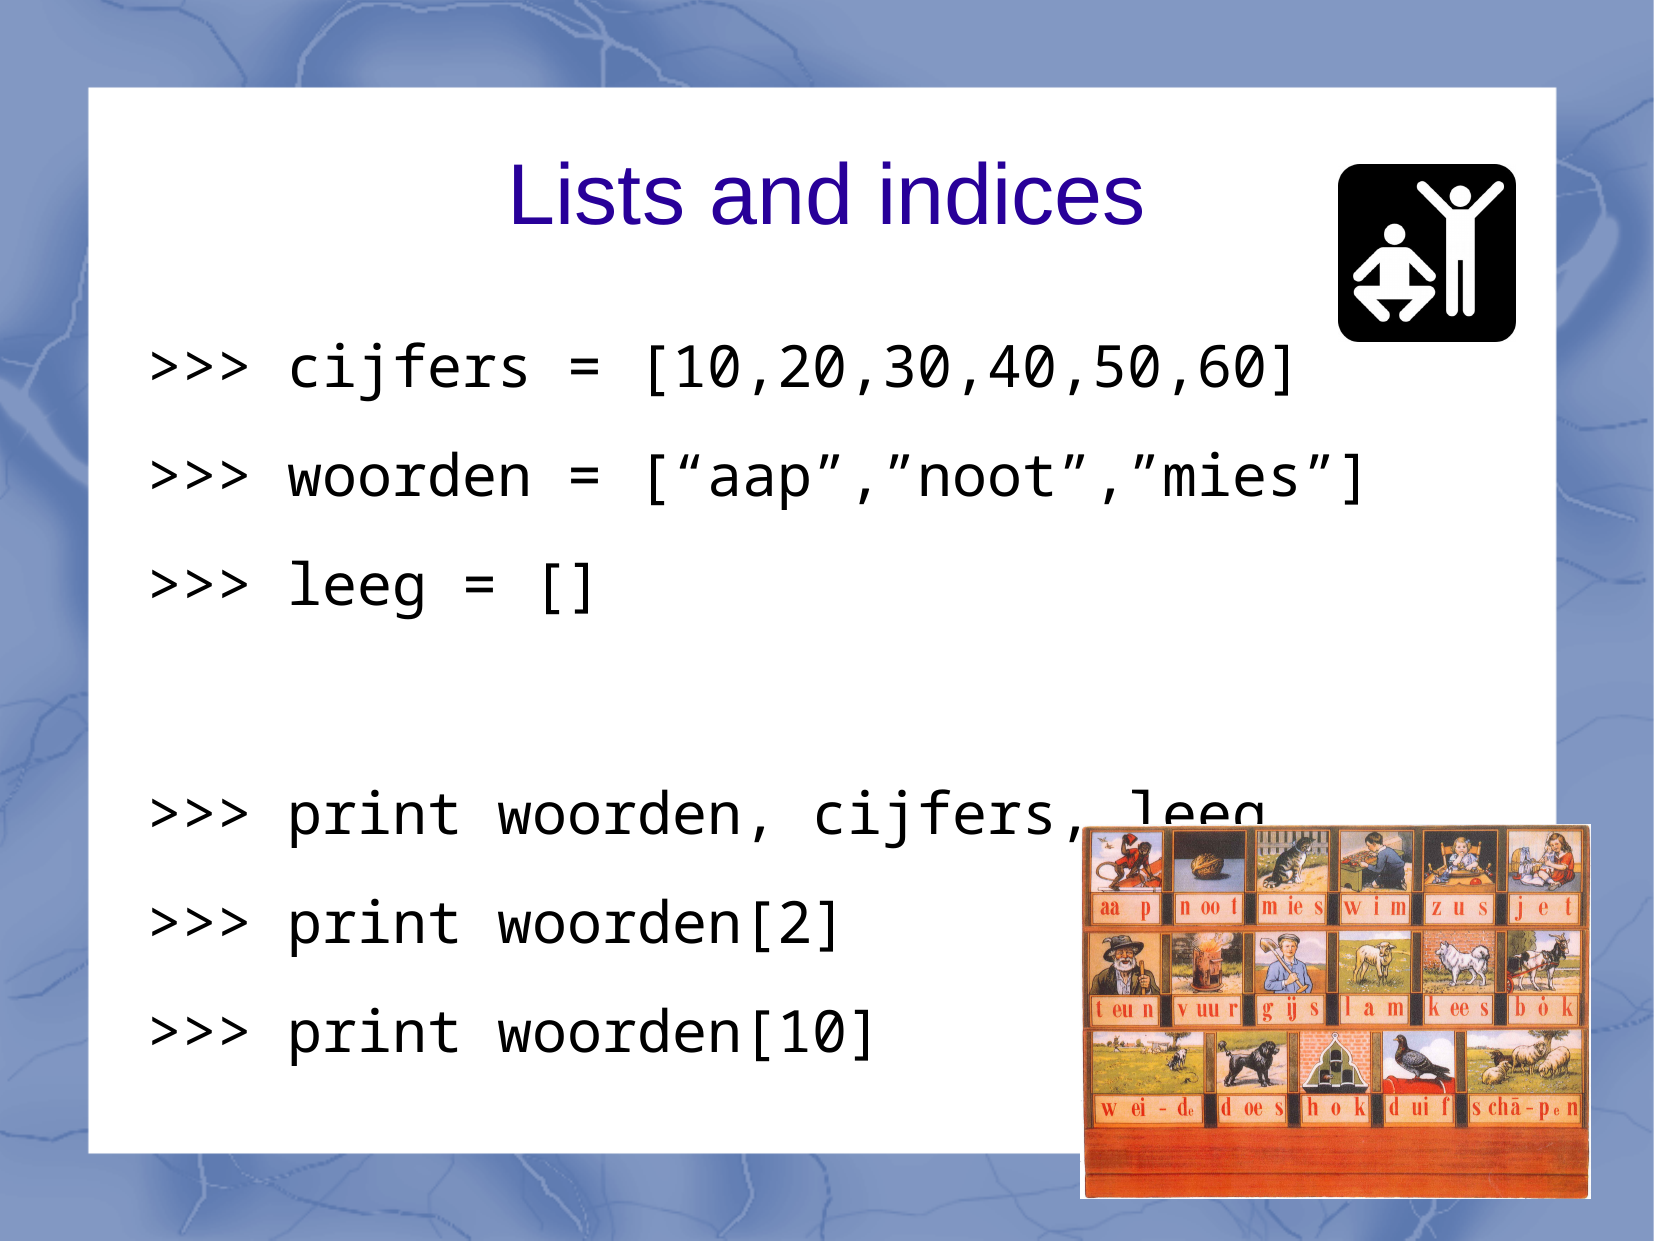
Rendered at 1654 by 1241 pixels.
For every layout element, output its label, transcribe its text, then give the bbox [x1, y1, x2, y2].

list >>> cijfers = [10,20,30,40,50,60] >>> woorden = [“aap”,”noot”,”mies”] >>> leeg = [] >>> print woorden, cijfers, leeg >>> print woorden[2] >>> print woorden[10] [147, 325, 1506, 1045]
title Lists and indices [118, 90, 1536, 298]
picture [0, 0, 1654, 1241]
